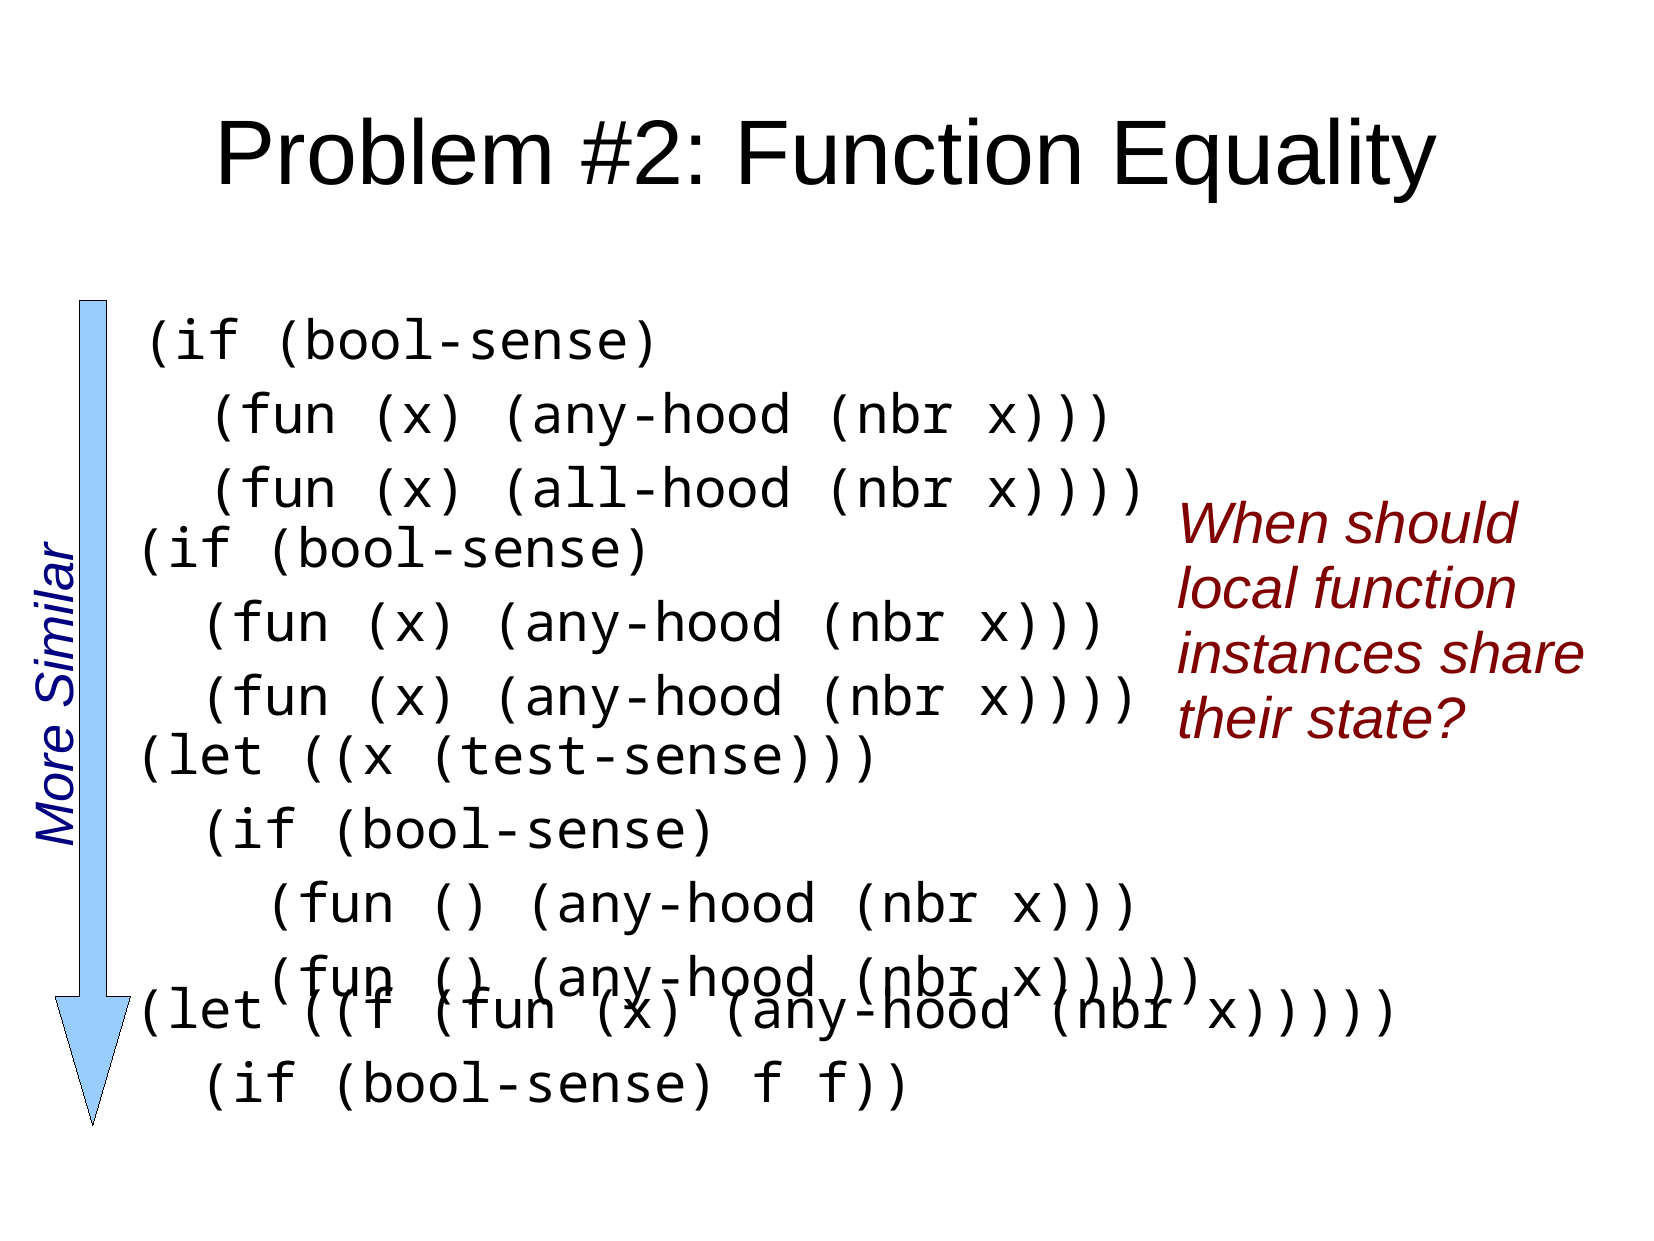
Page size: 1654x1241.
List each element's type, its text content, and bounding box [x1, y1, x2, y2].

text_box [55, 300, 131, 1126]
text_box (if (bool-sense) (fun (x) (any-hood (nbr x))) (fun (x) (any-hood (nbr x)))) [134, 509, 1173, 672]
text_box (if (bool-sense) (fun (x) (any-hood (nbr x))) (fun (x) (all-hood (nbr x)))) [142, 301, 1180, 464]
text_box (let ((f (fun (x) (any-hood (nbr x))))) (if (bool-sense) f f)) [134, 970, 1435, 1133]
text_box (let ((x (test-sense))) (if (bool-sense) (fun () (any-hood (nbr x))) (fun () (any-hood (nbr x))))) [134, 716, 1210, 933]
text_box More Similar [17, 528, 93, 863]
text_box When should local function instances share their state? [1162, 483, 1613, 766]
title Problem #2: Function Equality [82, 56, 1571, 250]
